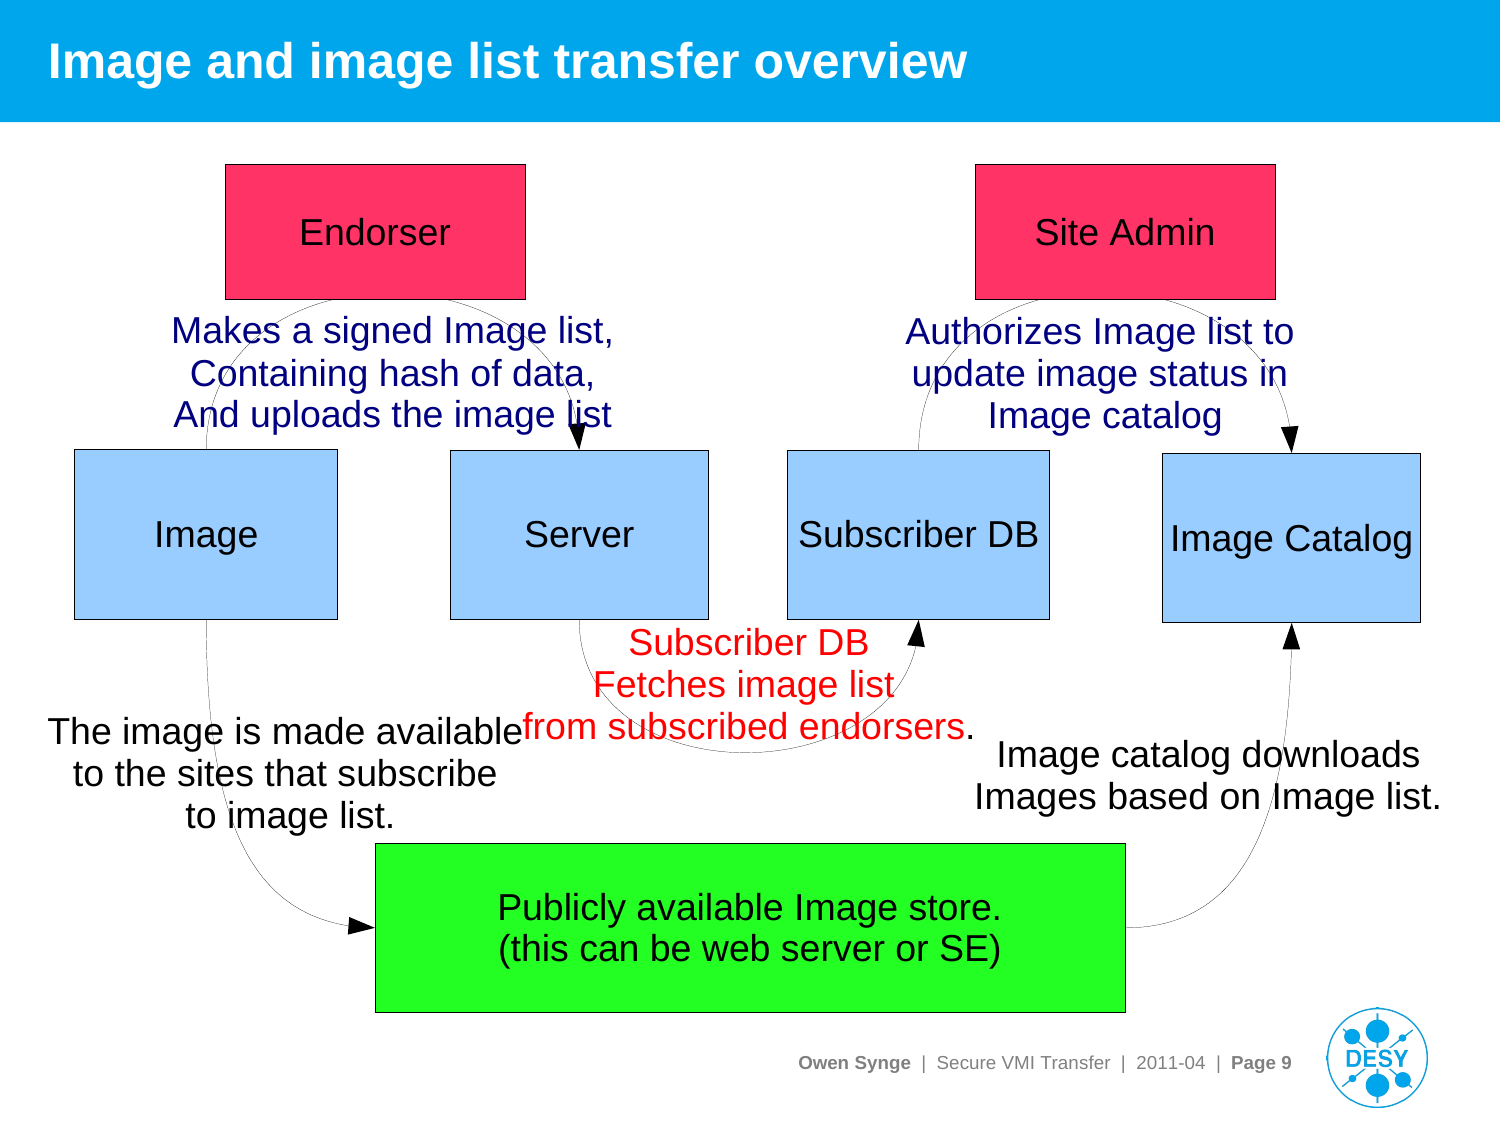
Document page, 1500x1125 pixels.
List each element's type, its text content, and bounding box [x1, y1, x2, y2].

text_box Image Catalog [1162, 453, 1421, 623]
text_box Server [450, 450, 709, 620]
text_box Image [74, 449, 338, 620]
picture [1326, 1007, 1428, 1108]
text_box Site Admin [975, 164, 1276, 300]
text_box Subscriber DB [787, 450, 1050, 620]
title Image and image list transfer overview [47, 16, 1446, 107]
text_box Endorser [225, 164, 526, 300]
text_box Publicly available Image store. (this can be web server or SE) [375, 843, 1126, 1013]
